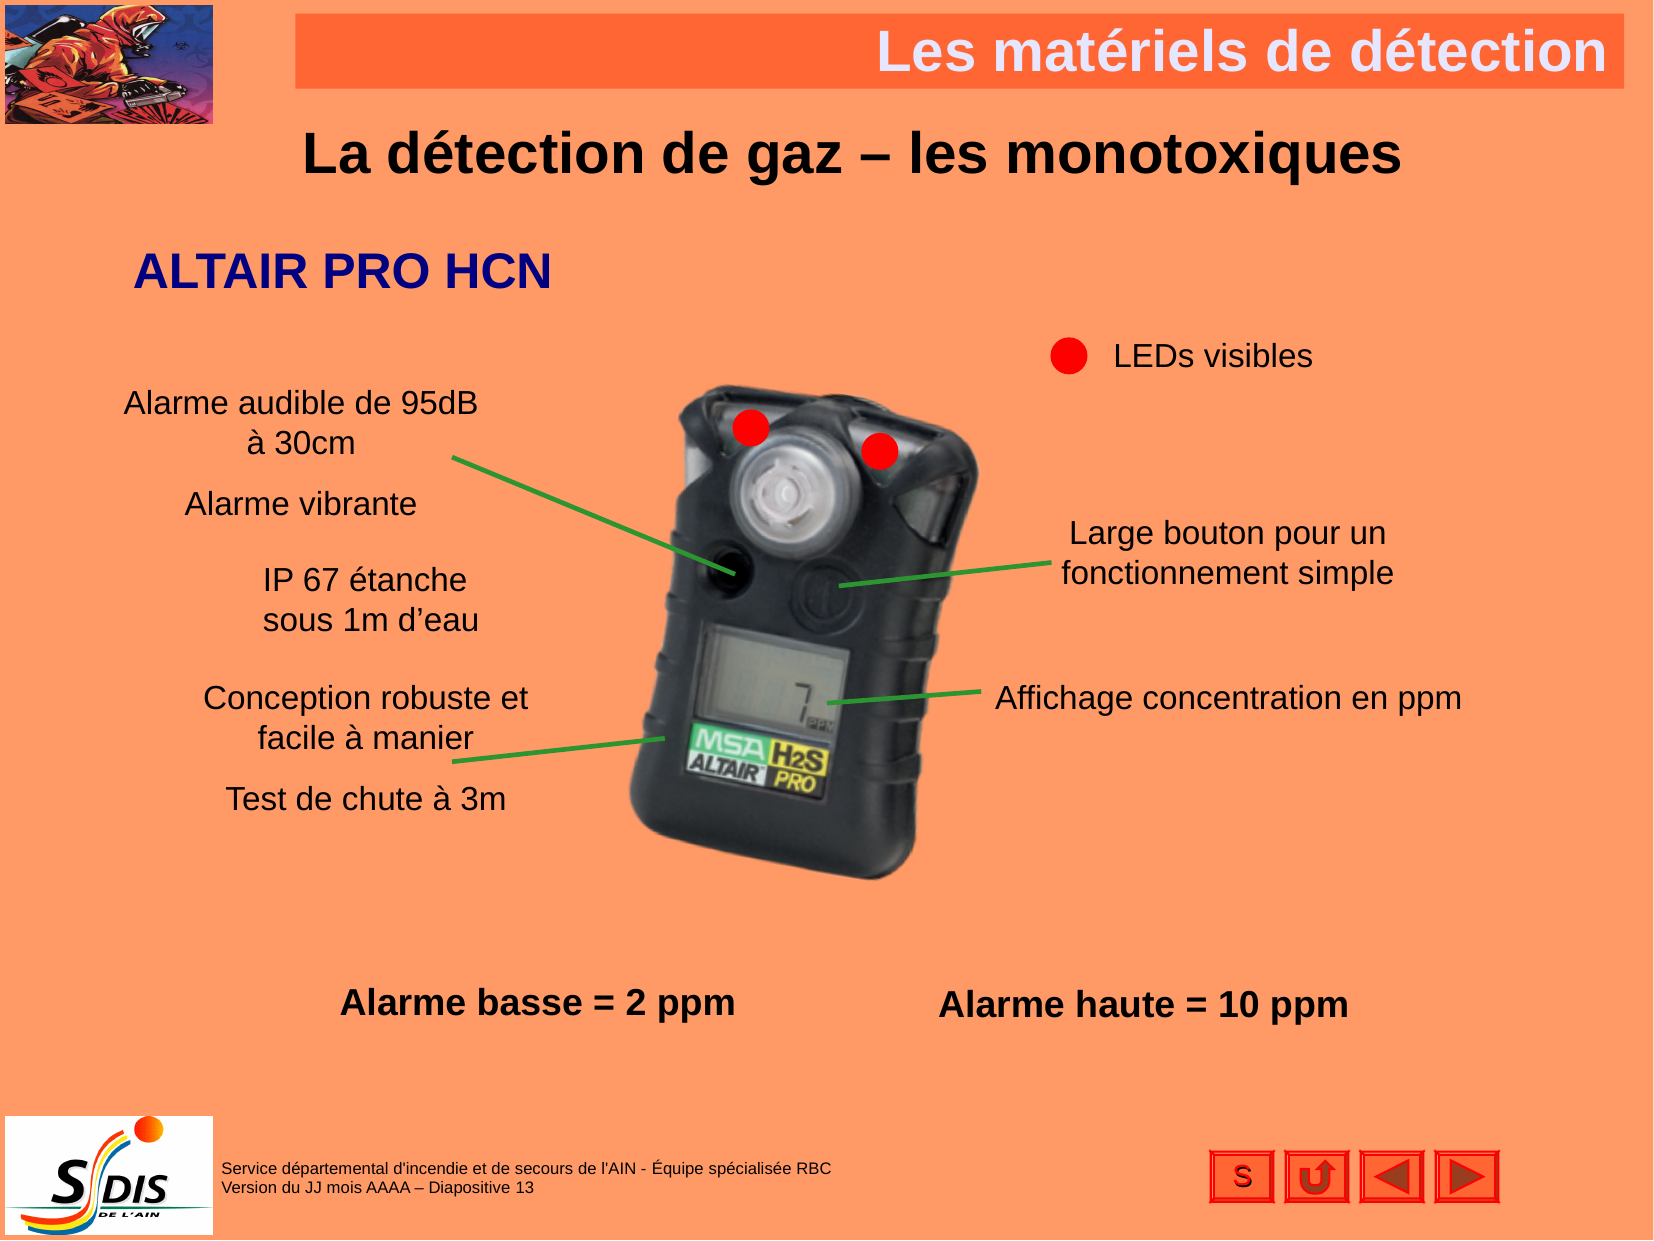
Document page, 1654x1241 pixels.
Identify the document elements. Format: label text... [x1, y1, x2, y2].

picture [5, 1116, 213, 1235]
text_box La détection de gaz – les monotoxiques [287, 112, 1420, 193]
text_box ALTAIR PRO HCN [118, 236, 568, 309]
text_box IP 67 étanche sous 1m d’eau [248, 550, 497, 647]
text_box Affichage concentration en ppm [980, 668, 1524, 725]
text_box LEDs visibles [1098, 326, 1530, 382]
text_box Les matériels de détection [295, 13, 1625, 89]
picture [581, 339, 1022, 939]
text_box Alarme haute = 10 ppm [923, 976, 1364, 1035]
text_box [733, 410, 769, 446]
picture [5, 5, 213, 124]
text_box [1051, 338, 1087, 374]
text_box [862, 433, 898, 470]
text_box Large bouton pour un fonctionnement simple [1027, 503, 1430, 599]
text_box Alarme basse = 2 ppm [324, 974, 751, 1033]
text_box Conception robuste et facile à manier Test de chute à 3m [165, 668, 567, 825]
text_box Alarme audible de 95dB à 30cm Alarme vibrante [100, 373, 503, 530]
